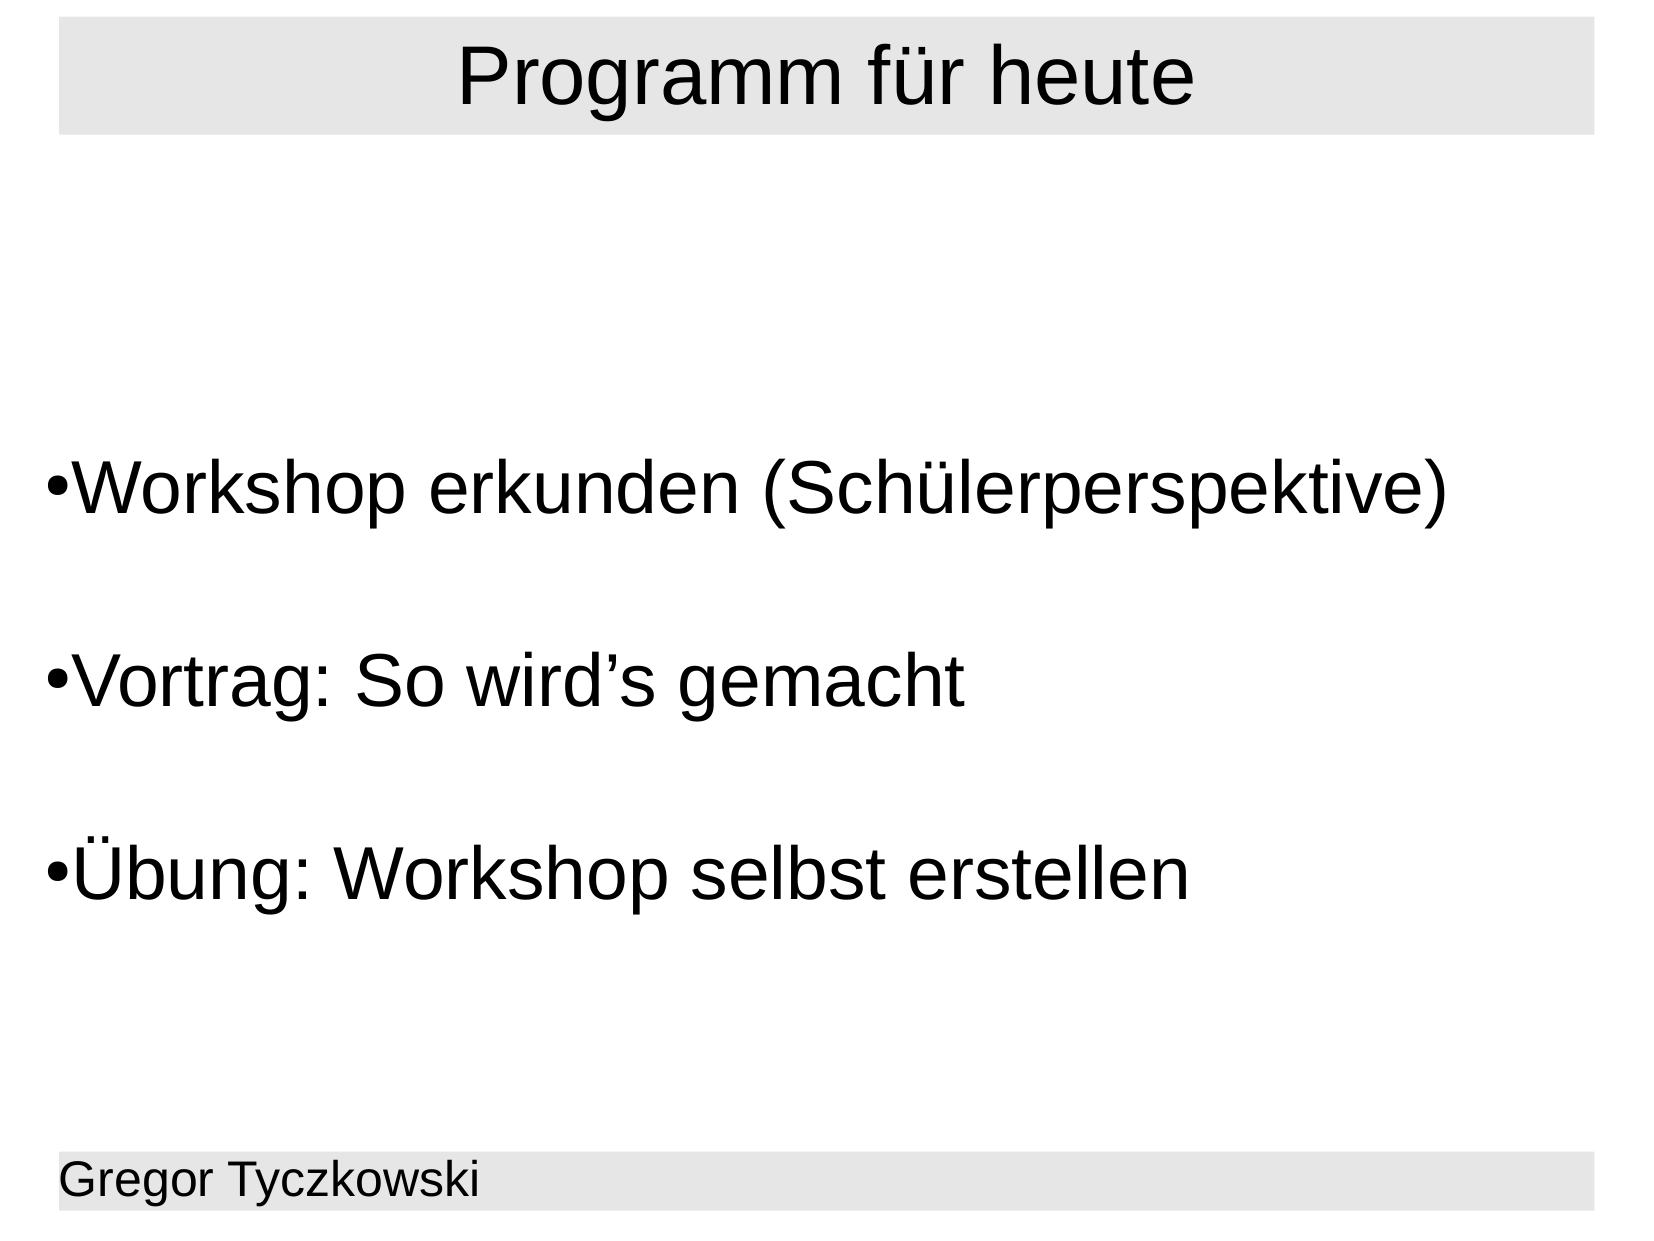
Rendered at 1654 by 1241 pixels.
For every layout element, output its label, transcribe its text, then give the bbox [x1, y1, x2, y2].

title Programm für heute [59, 16, 1595, 135]
text_box Workshop erkunden (Schülerperspektive) Vortrag: So wird’s gemacht Übung: Workshop selbst erstellen [29, 354, 1625, 984]
list Gregor Tyczkowski [59, 1151, 1595, 1211]
